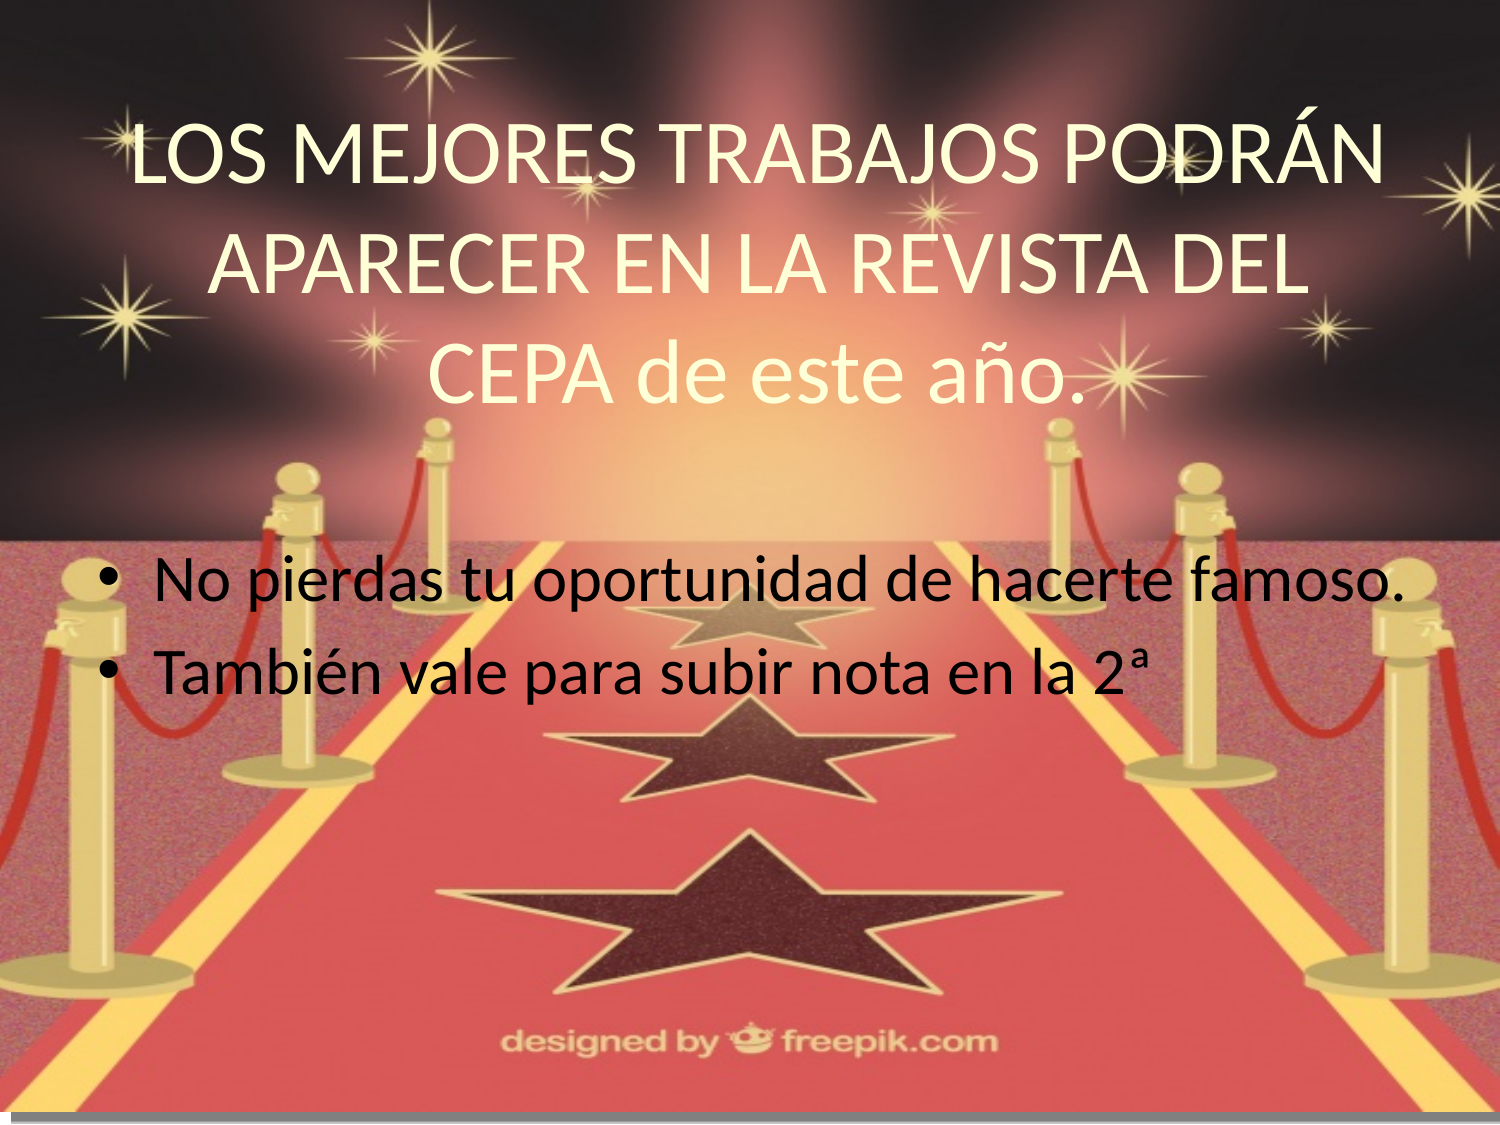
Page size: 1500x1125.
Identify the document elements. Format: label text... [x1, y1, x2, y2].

title LOS MEJORES TRABAJOS PODRÁN APARECER EN LA REVISTA DEL CEPA de este año. [93, 45, 1425, 469]
list No pierdas tu oportunidad de hacerte famoso. También vale para subir nota en la 2ª [82, 527, 1425, 1005]
picture [0, 0, 1500, 1112]
